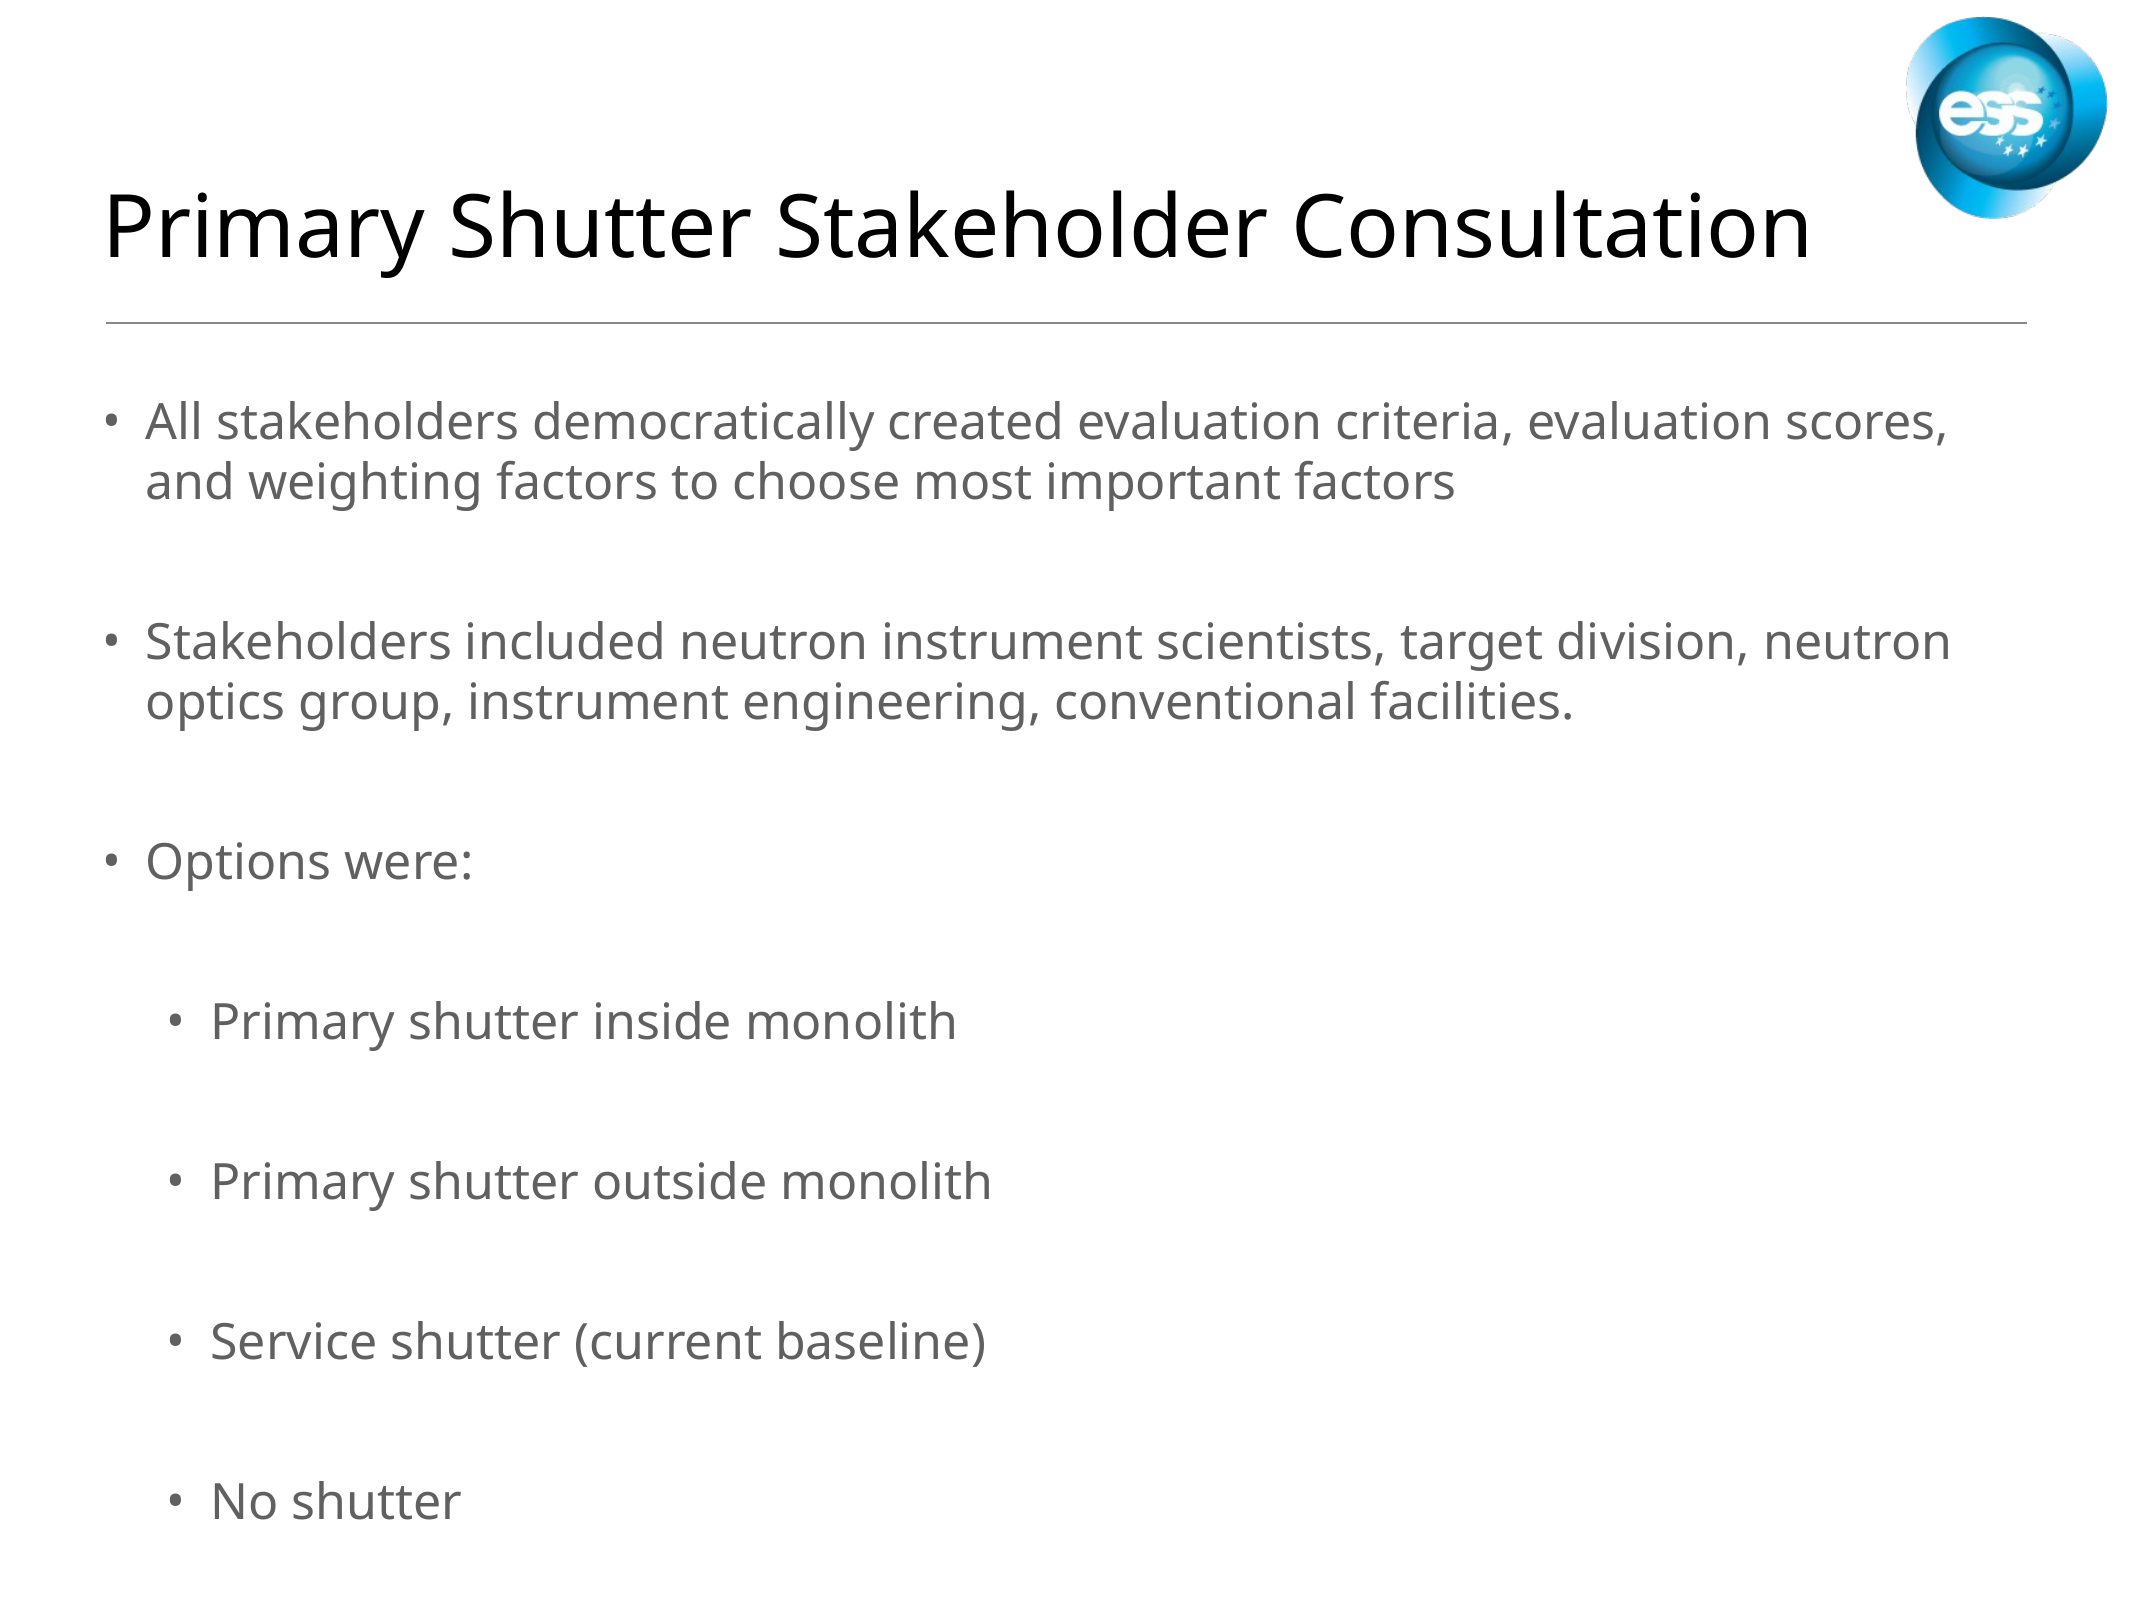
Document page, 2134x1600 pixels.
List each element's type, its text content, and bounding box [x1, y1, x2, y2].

picture [2040, 67, 2052, 130]
picture [1905, 16, 2108, 219]
title Primary Shutter Stakeholder Consultation [93, 54, 2040, 284]
picture [2054, 70, 2061, 81]
picture [2040, 135, 2046, 147]
list All stakeholders democratically created evaluation criteria, evaluation scores, and weighting factors to choose most important factors Stakeholders included neutron instrument scientists, target division, neutron optics group, instrument engineering, conventional facilities. Options were: Primary shutter inside monolith Primary shutter outside monolith Service shutter (current baseline) No shutter [93, 381, 2040, 1538]
picture [2049, 119, 2060, 129]
